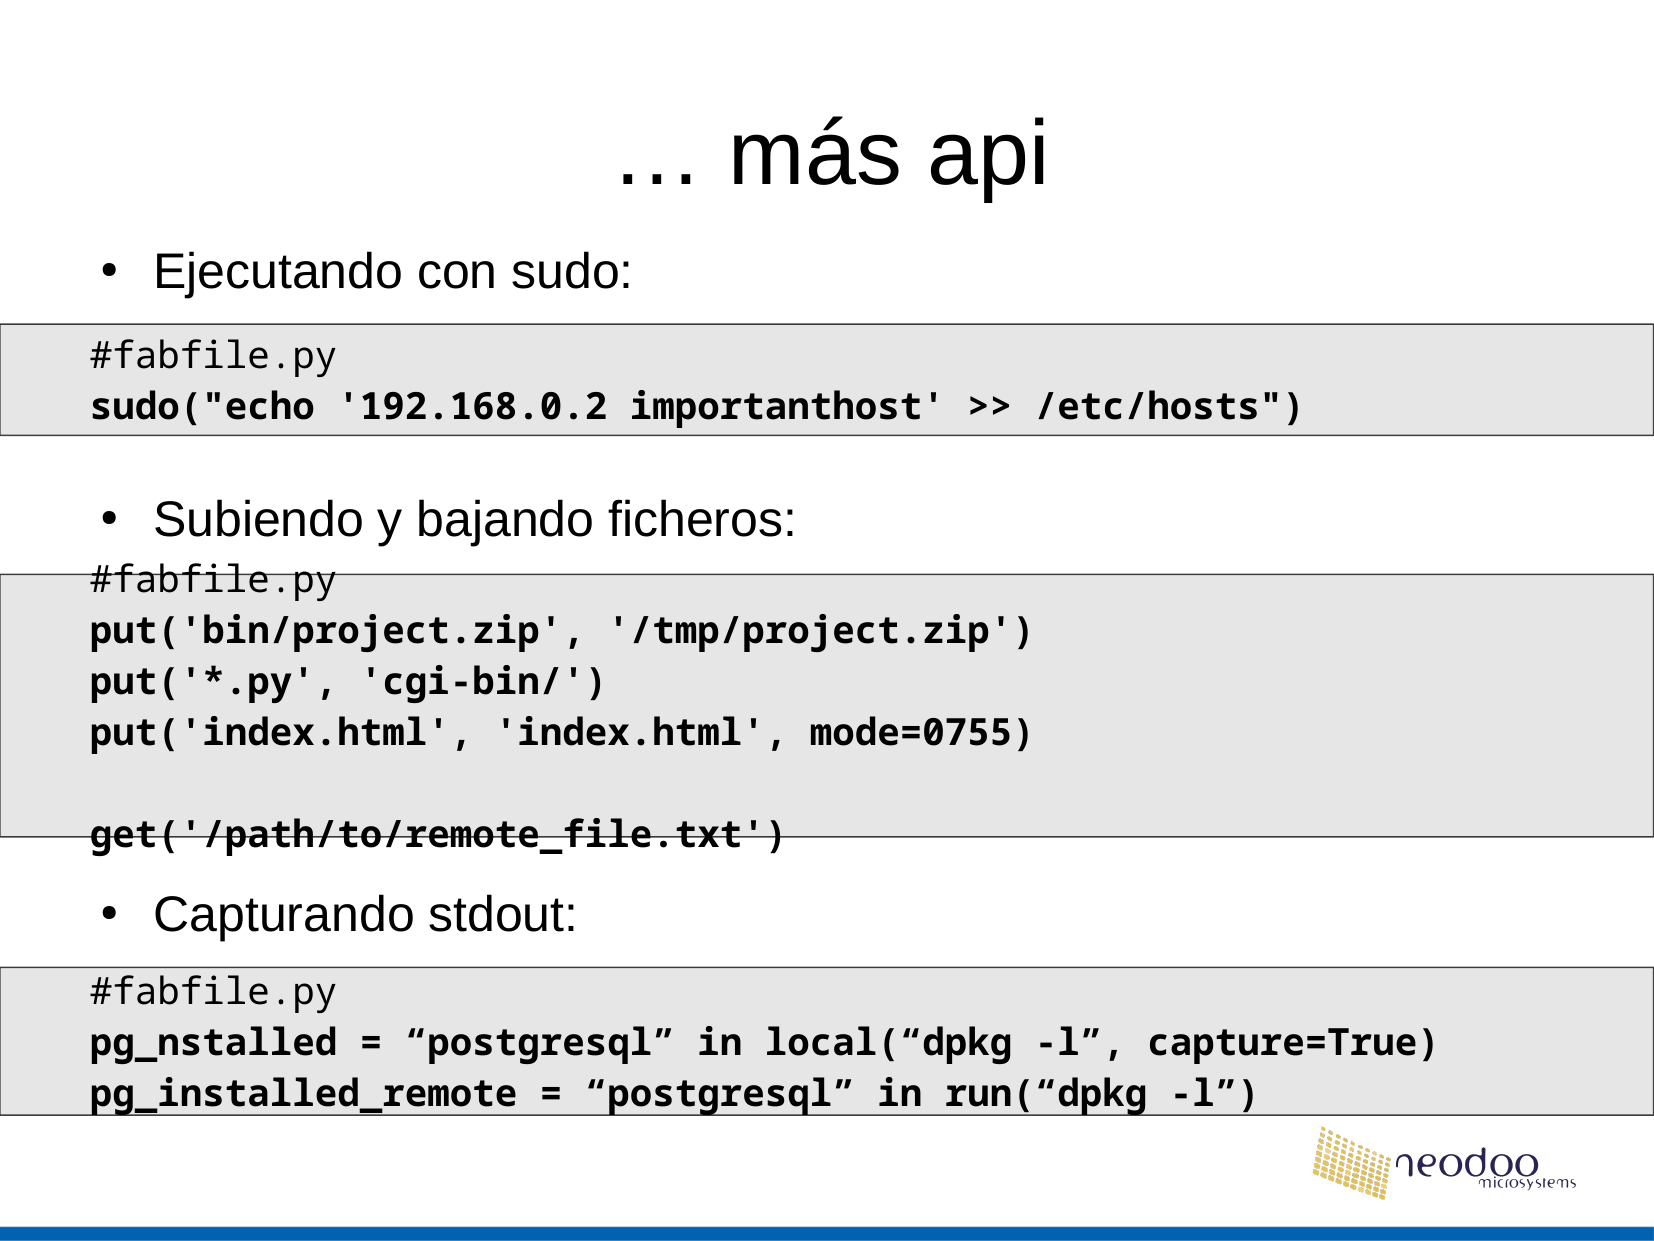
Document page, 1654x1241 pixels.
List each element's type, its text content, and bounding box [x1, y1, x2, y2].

text_box #fabfile.py sudo("echo '192.168.0.2 importanthost' >> /etc/hosts") [0, 324, 1654, 436]
text_box #fabfile.py pg_nstalled = “postgresql” in local(“dpkg -l”, capture=True) pg_installed_remote = “postgresql” in run(“dpkg -l”) [0, 967, 1654, 1116]
list Capturando stdout: [82, 886, 1571, 967]
title … más api [86, 49, 1576, 257]
list Ejecutando con sudo: [82, 242, 1571, 324]
picture [1312, 1126, 1576, 1200]
list Subiendo y bajando ficheros: [82, 490, 1571, 576]
text_box #fabfile.py put('bin/project.zip', '/tmp/project.zip') put('*.py', 'cgi-bin/') put('index.html', 'index.html', mode=0755) get('/path/to/remote_file.txt') [0, 574, 1654, 837]
